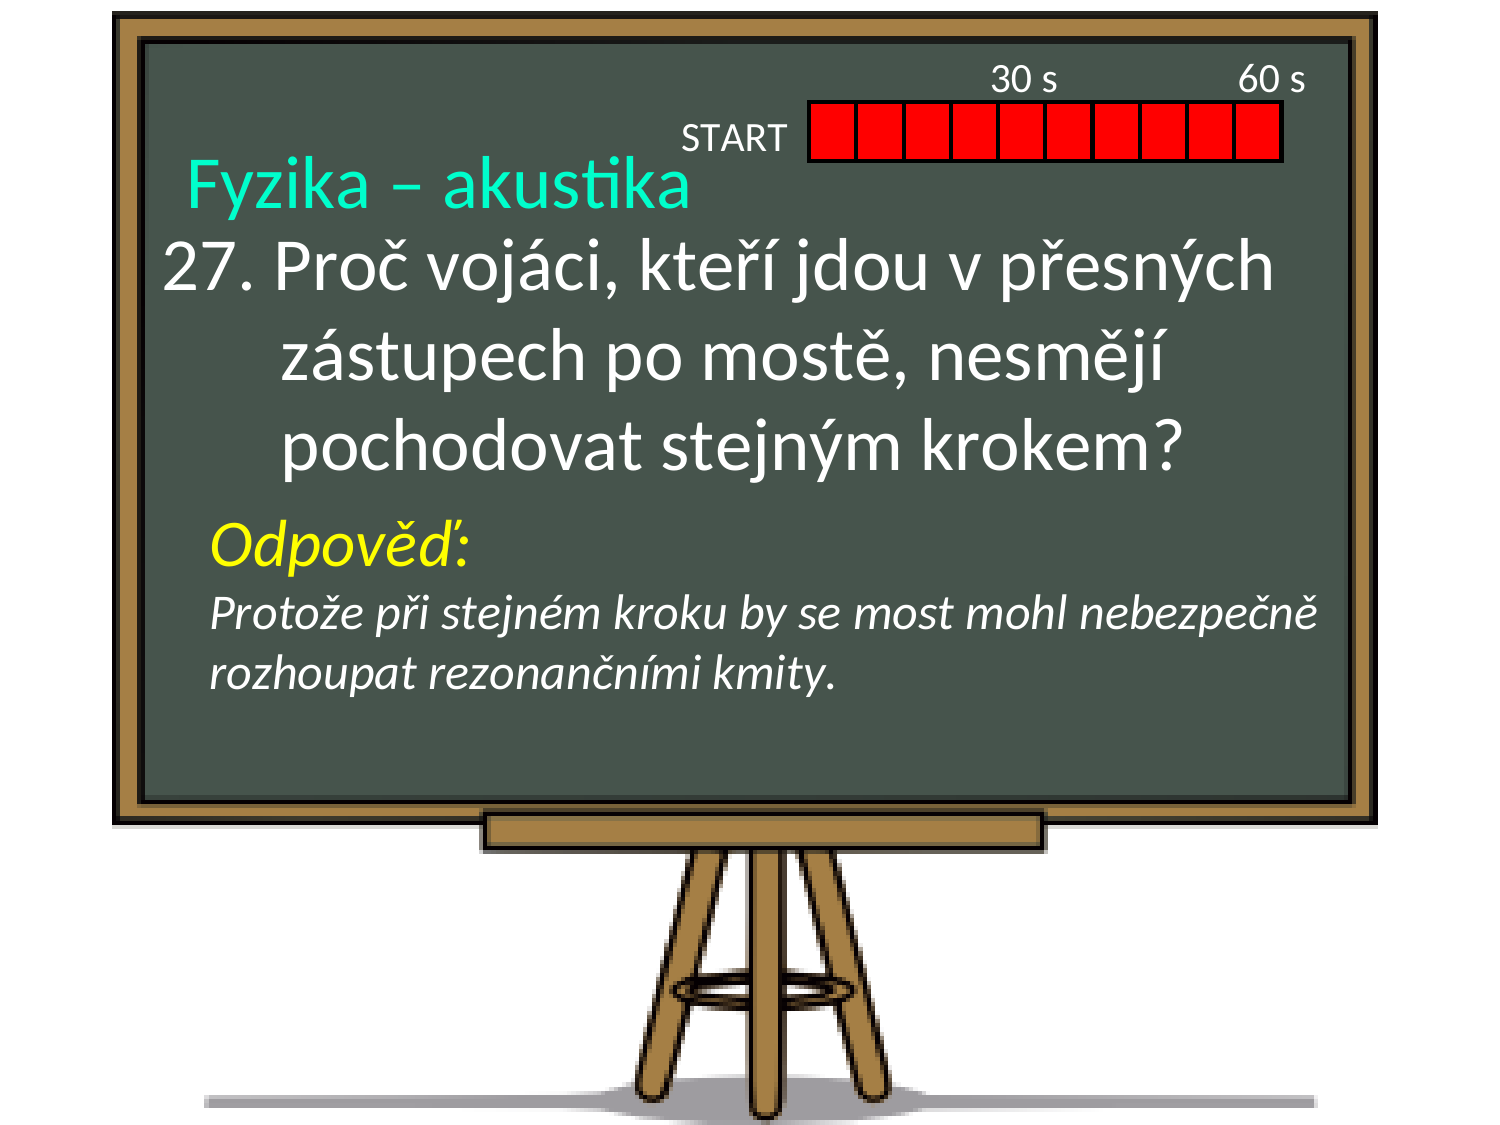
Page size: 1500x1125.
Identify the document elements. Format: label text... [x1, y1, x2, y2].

text_box Odpověď: Protože při stejném kroku by se most mohl nebezpečně rozhoupat rezonančními kmity. [194, 491, 1341, 1125]
text_box Fyzika – akustika [171, 125, 709, 231]
picture [112, 11, 1378, 1125]
text_box 27. Proč vojáci, kteří jdou v přesných zástupech po mostě, nesmějí pochodovat stejným krokem? [146, 207, 1500, 584]
text_box [809, 101, 1282, 161]
text_box 60 s [1222, 42, 1321, 109]
text_box START [666, 101, 803, 168]
picture [1341, 584, 1378, 1125]
text_box 30 s [975, 42, 1073, 109]
